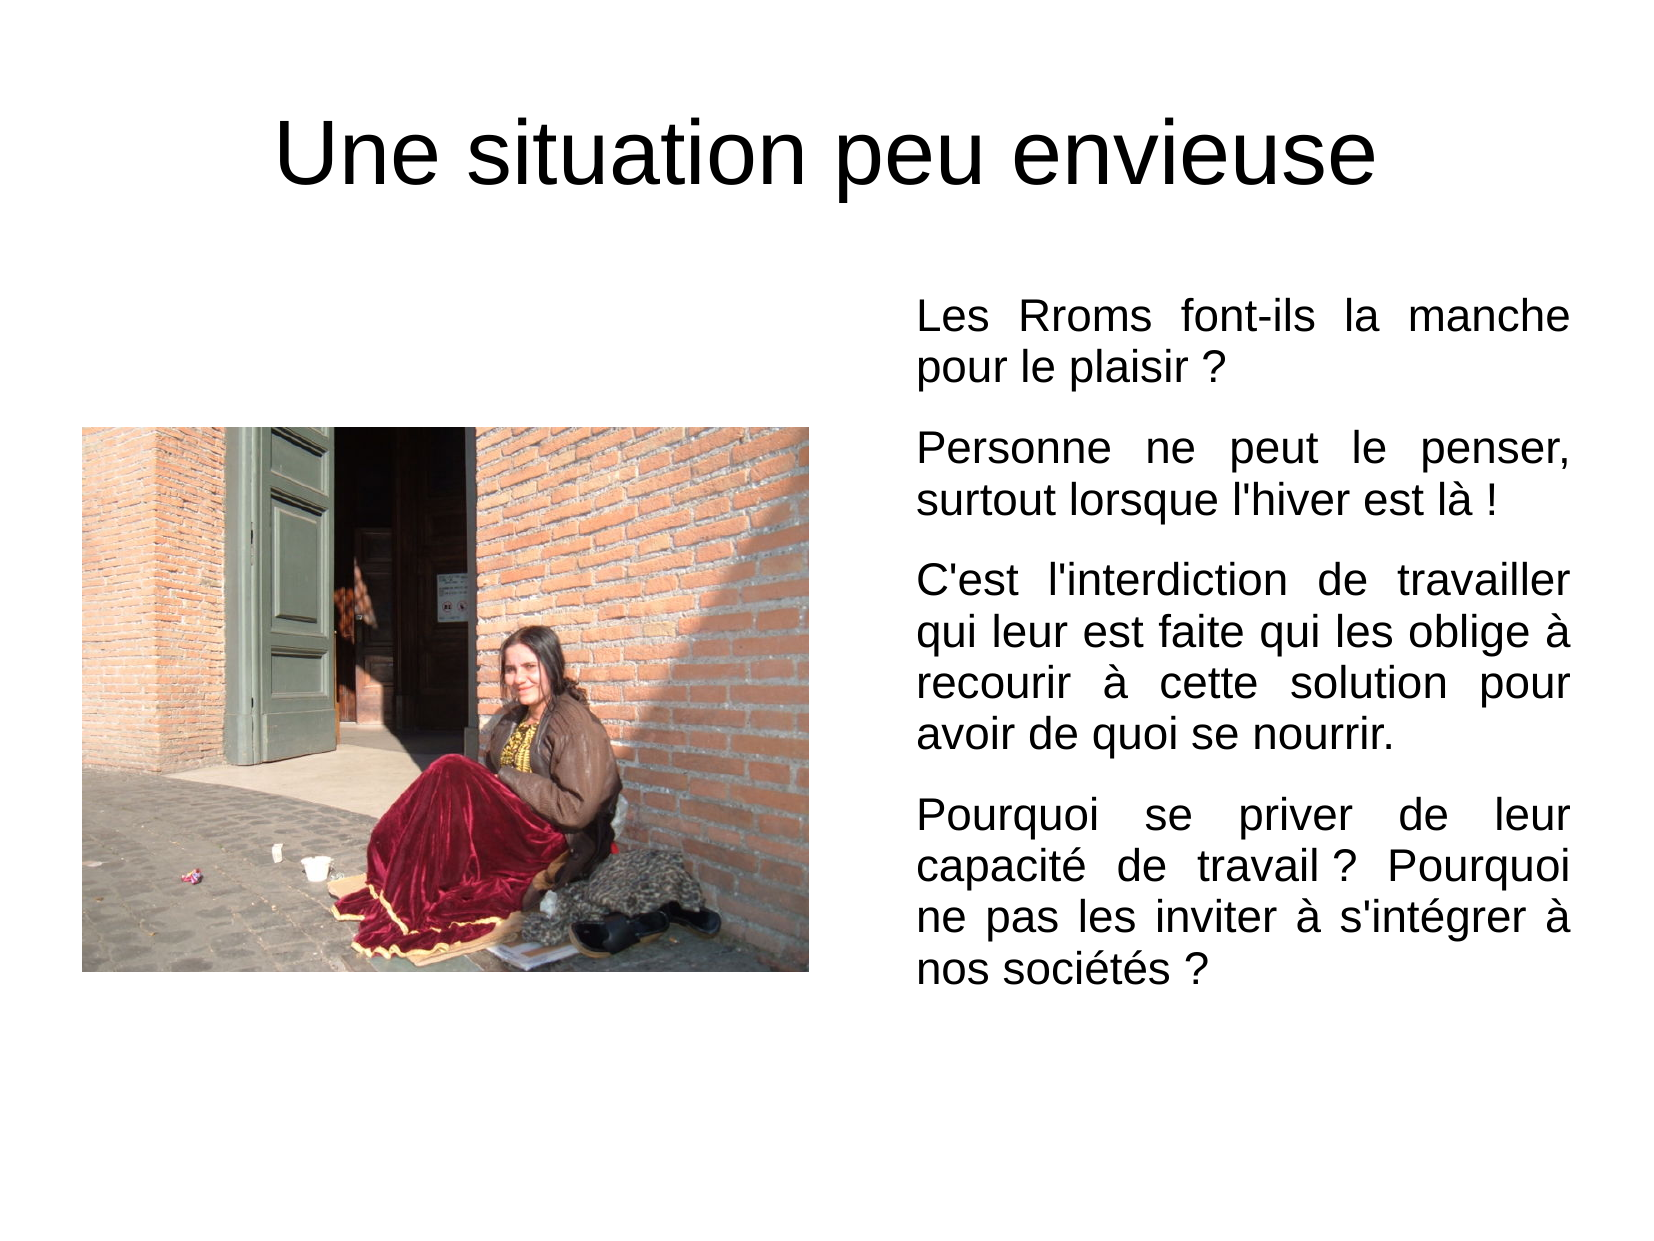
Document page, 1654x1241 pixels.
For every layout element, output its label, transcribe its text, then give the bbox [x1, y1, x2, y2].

picture [82, 427, 809, 972]
list Les Rroms font-ils la manche pour le plaisir ? Personne ne peut le penser, surtout lorsque l'hiver est là ! C'est l'interdiction de travailler qui leur est faite qui les oblige à recourir à cette solution pour avoir de quoi se nourrir. Pourquoi se priver de leur capacité de travail ? Pourquoi ne pas les inviter à s'intégrer à nos sociétés ? [845, 290, 1572, 1109]
title Une situation peu envieuse [82, 56, 1571, 250]
